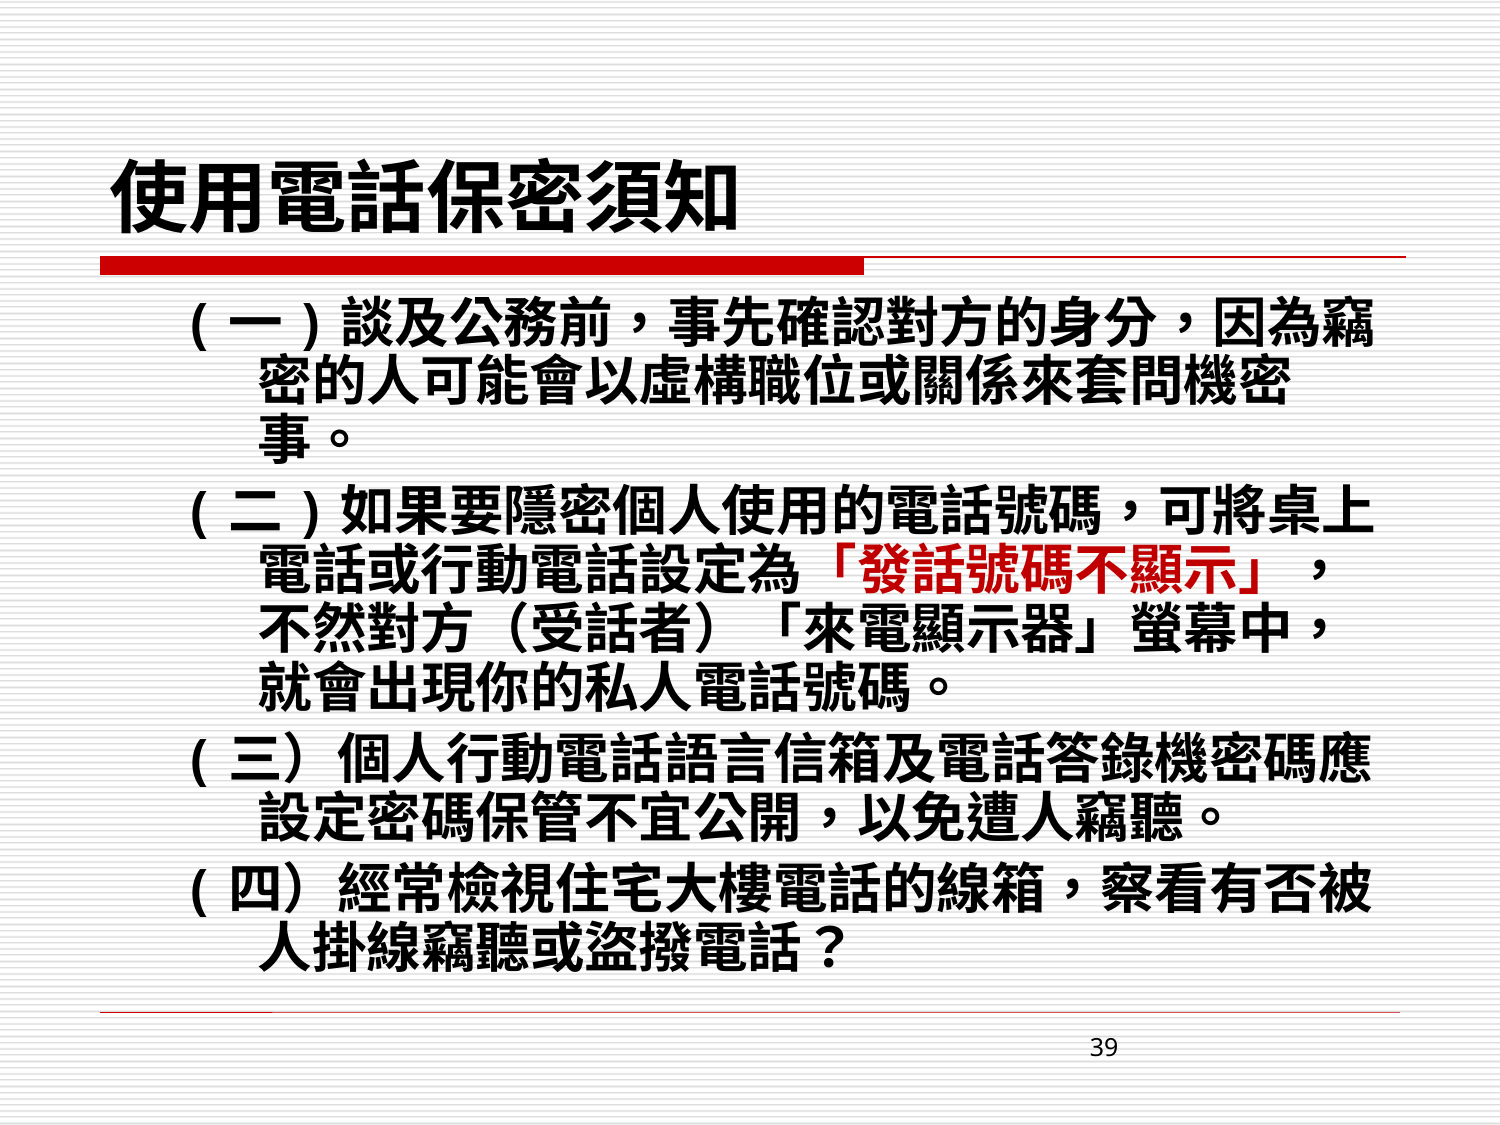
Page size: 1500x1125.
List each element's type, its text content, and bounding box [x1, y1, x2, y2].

title 使用電話保密須知 [94, 50, 1407, 250]
text_box [1074, 1024, 1400, 1103]
list (一)談及公務前，事先確認對方的身分，因為竊密的人可能會以虛構職位或關係來套問機密事。 (二)如果要隱密個人使用的電話號碼，可將桌上電話或行動電話設定為「發話號碼不顯示」，不然對方（受話者）「來電顯示器」螢幕中，就會出現你的私人電話號碼。 (三）個人行動電話語言信箱及電話答錄機密碼應設定密碼保管不宜公開，以免遭人竊聽。 (四）經常檢視住宅大樓電話的線箱，察看有否被人掛線竊聽或盜撥電話？ [92, 287, 1406, 988]
